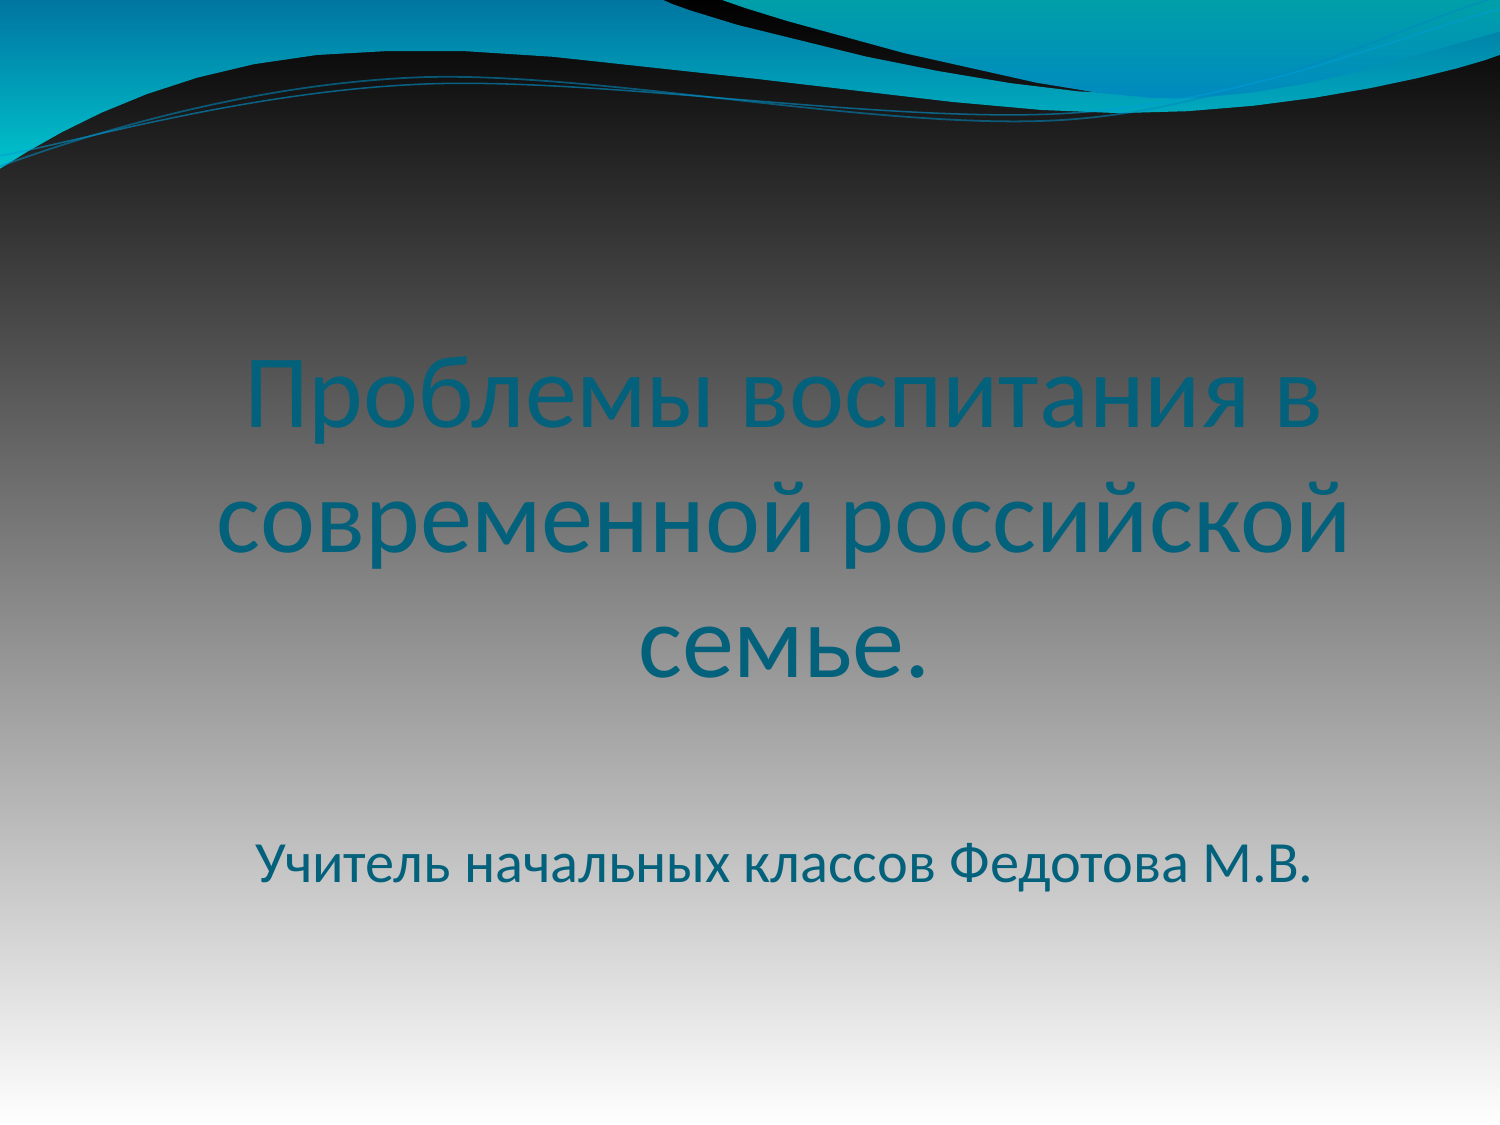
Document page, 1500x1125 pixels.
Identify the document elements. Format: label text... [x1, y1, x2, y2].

subtitle [87, 529, 1376, 818]
title Проблемы воспитания в современной российской семье. Учитель начальных классов Федотова М.В. [140, 316, 1429, 617]
